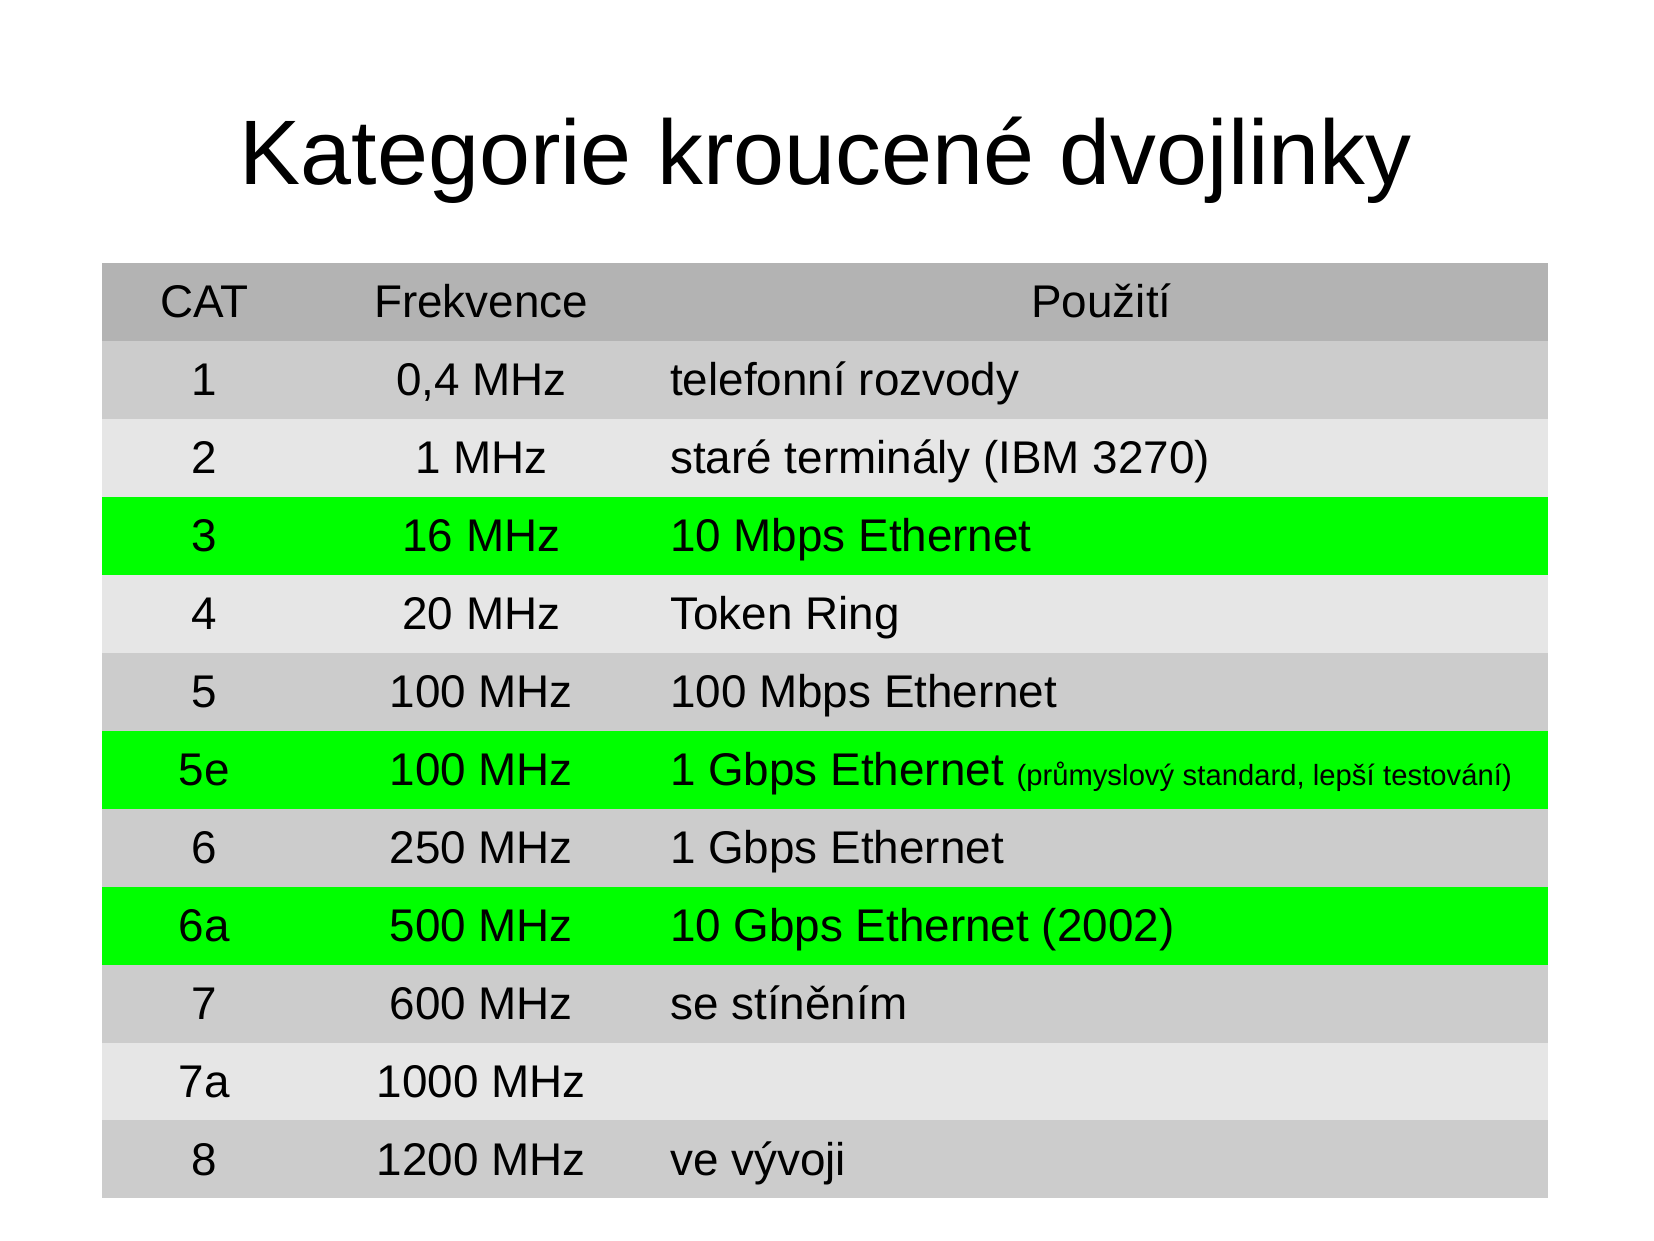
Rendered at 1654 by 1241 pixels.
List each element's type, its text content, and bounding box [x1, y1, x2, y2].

table_cell 500 MHz [307, 887, 656, 965]
table_cell 6 [102, 809, 307, 887]
table_cell 1200 MHz [307, 1120, 656, 1198]
table_cell 10 Mbps Ethernet [656, 497, 1548, 575]
table_cell 100 MHz [307, 731, 656, 809]
table_cell 100 Mbps Ethernet [656, 653, 1548, 731]
table_header Frekvence [307, 263, 656, 341]
table_cell 1 MHz [307, 419, 656, 497]
table_cell 1 [102, 341, 307, 419]
table_cell staré terminály (IBM 3270) [656, 419, 1548, 497]
table_cell ve vývoji [656, 1120, 1548, 1198]
title Kategorie kroucené dvojlinky [82, 49, 1571, 257]
table_cell 1 Gbps Ethernet [656, 809, 1548, 887]
table_cell 7 [102, 965, 307, 1043]
table_cell 4 [102, 575, 307, 653]
table_cell 0,4 MHz [307, 341, 656, 419]
table_cell se stíněním [656, 965, 1548, 1043]
table_cell 10 Gbps Ethernet (2002) [656, 887, 1548, 965]
table_cell telefonní rozvody [656, 341, 1548, 419]
table_cell 100 MHz [307, 653, 656, 731]
table_header Použití [656, 263, 1548, 341]
table_cell 1000 MHz [307, 1043, 656, 1120]
table_cell 7a [102, 1043, 307, 1120]
table_cell 250 MHz [307, 809, 656, 887]
table_cell 20 MHz [307, 575, 656, 653]
table_cell 1 Gbps Ethernet (průmyslový standard, lepší testování) [656, 731, 1548, 809]
table_cell 5 [102, 653, 307, 731]
table_cell [656, 1043, 1548, 1120]
table_cell Token Ring [656, 575, 1548, 653]
table_header CAT [102, 263, 307, 341]
table_cell 6a [102, 887, 307, 965]
table_cell 3 [102, 497, 307, 575]
table_cell 5e [102, 731, 307, 809]
table_cell 2 [102, 419, 307, 497]
table_cell 16 MHz [307, 497, 656, 575]
table_cell 600 MHz [307, 965, 656, 1043]
table_cell 8 [102, 1120, 307, 1198]
